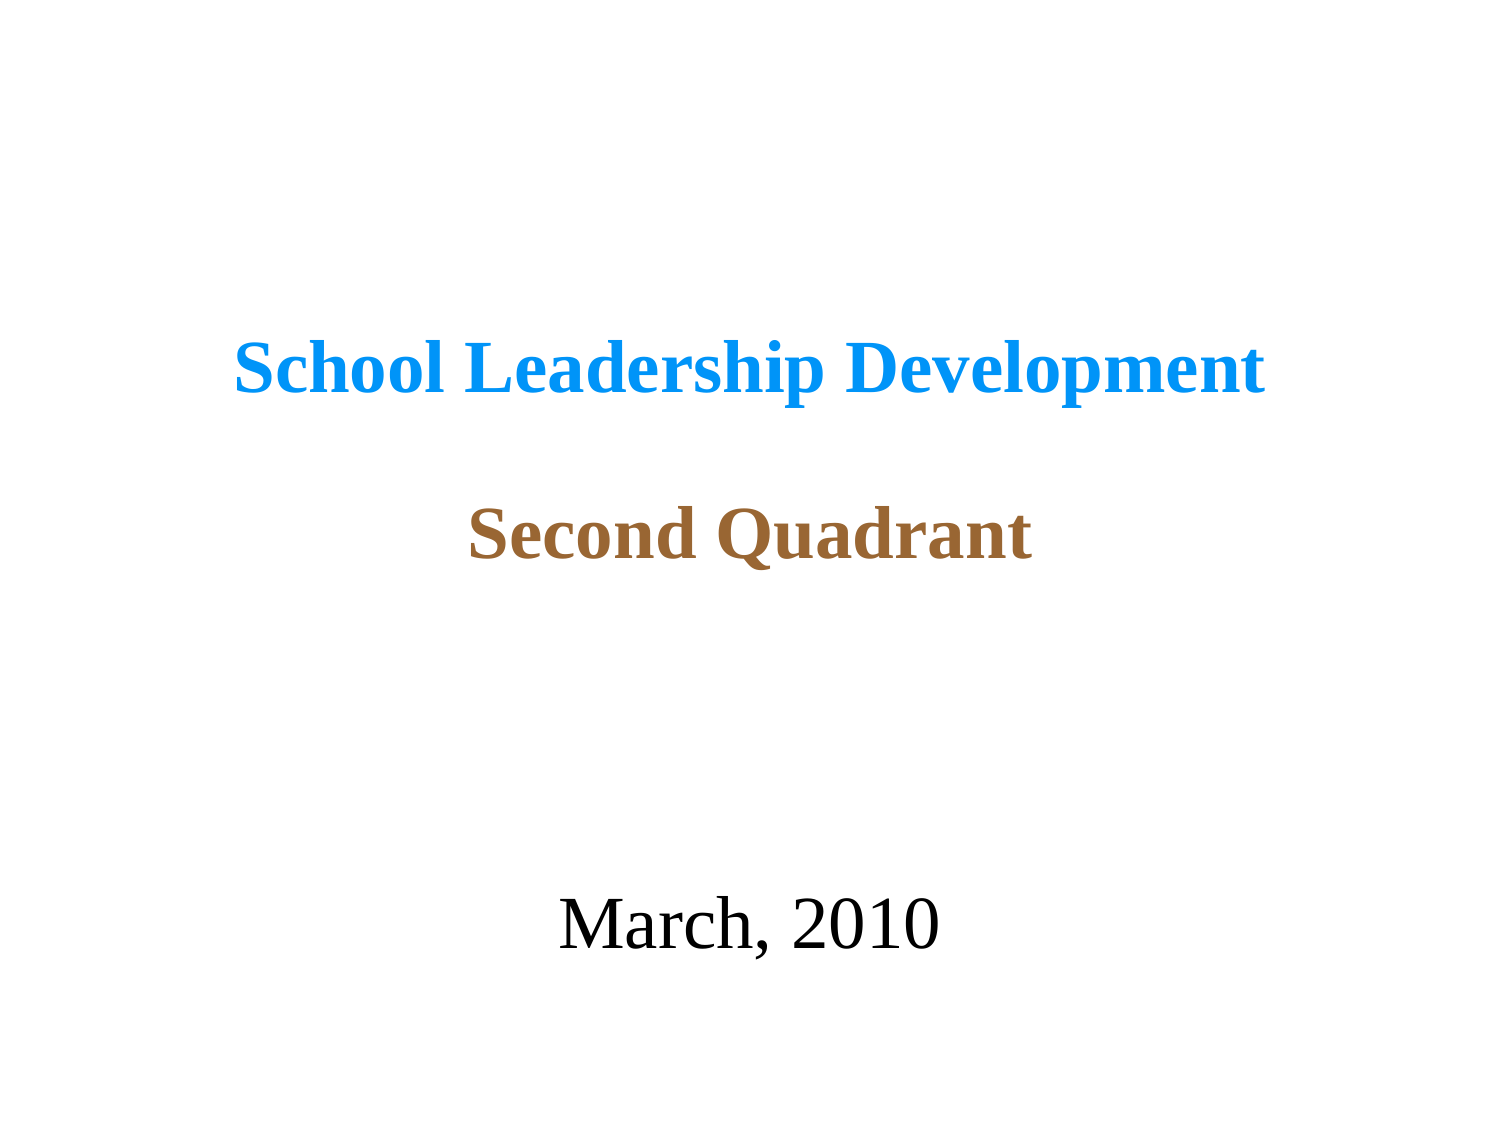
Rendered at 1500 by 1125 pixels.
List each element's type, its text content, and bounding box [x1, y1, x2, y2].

subtitle March, 2010 [225, 774, 1276, 1097]
title School Leadership Development Second Quadrant [112, 137, 1388, 763]
